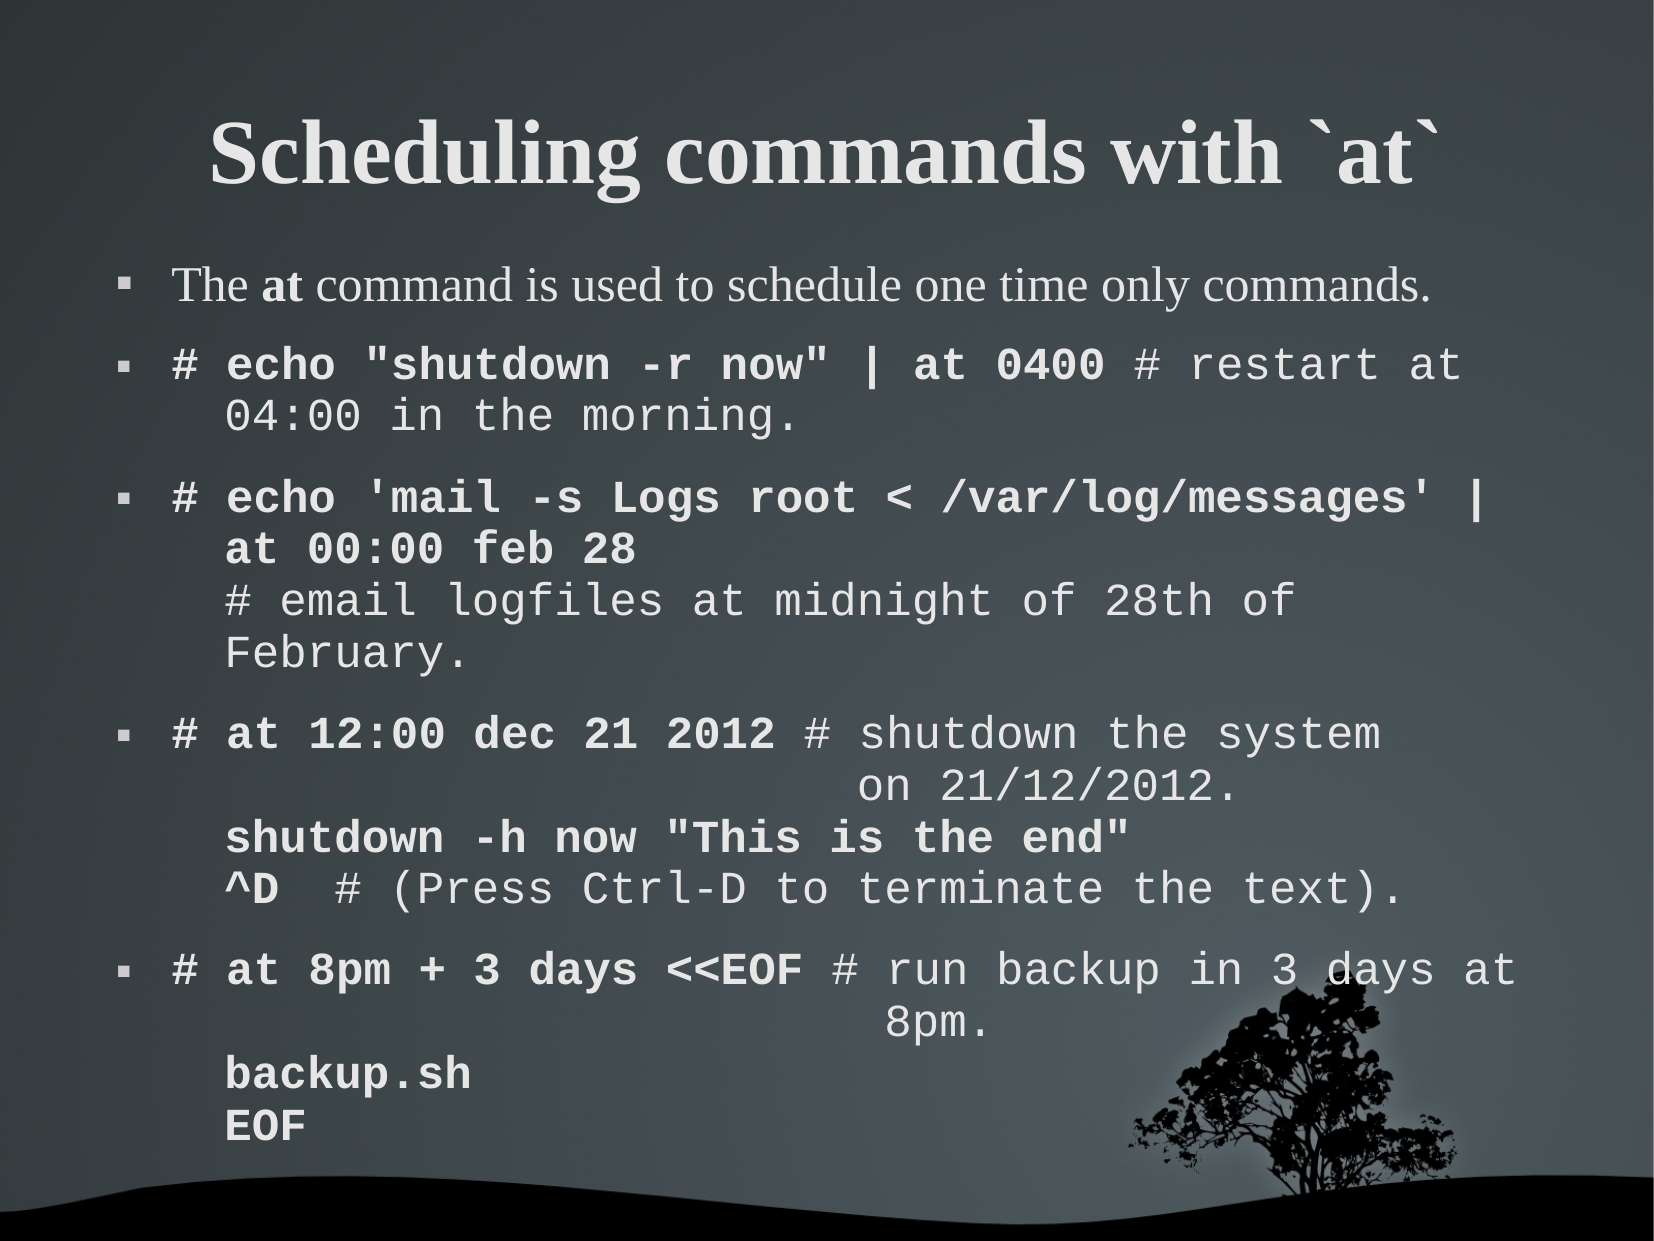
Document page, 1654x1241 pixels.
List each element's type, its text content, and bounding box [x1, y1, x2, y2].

title Scheduling commands with `at` [82, 49, 1571, 257]
list The at command is used to schedule one time only commands. # echo "shutdown -r now" | at 0400 # restart at 04:00 in the morning. # echo 'mail -s Logs root < /var/log/messages' | at 00:00 feb 28 # email logfiles at midnight of 28th of February. # at 12:00 dec 21 2012 # shutdown the system on 21/12/2012. shutdown -h now "This is the end" ^D # (Press Ctrl-D to terminate the text). # at 8pm + 3 days <<EOF # run backup in 3 days at 8pm. backup.sh EOF [82, 257, 1571, 1175]
picture [0, 0, 1654, 1241]
